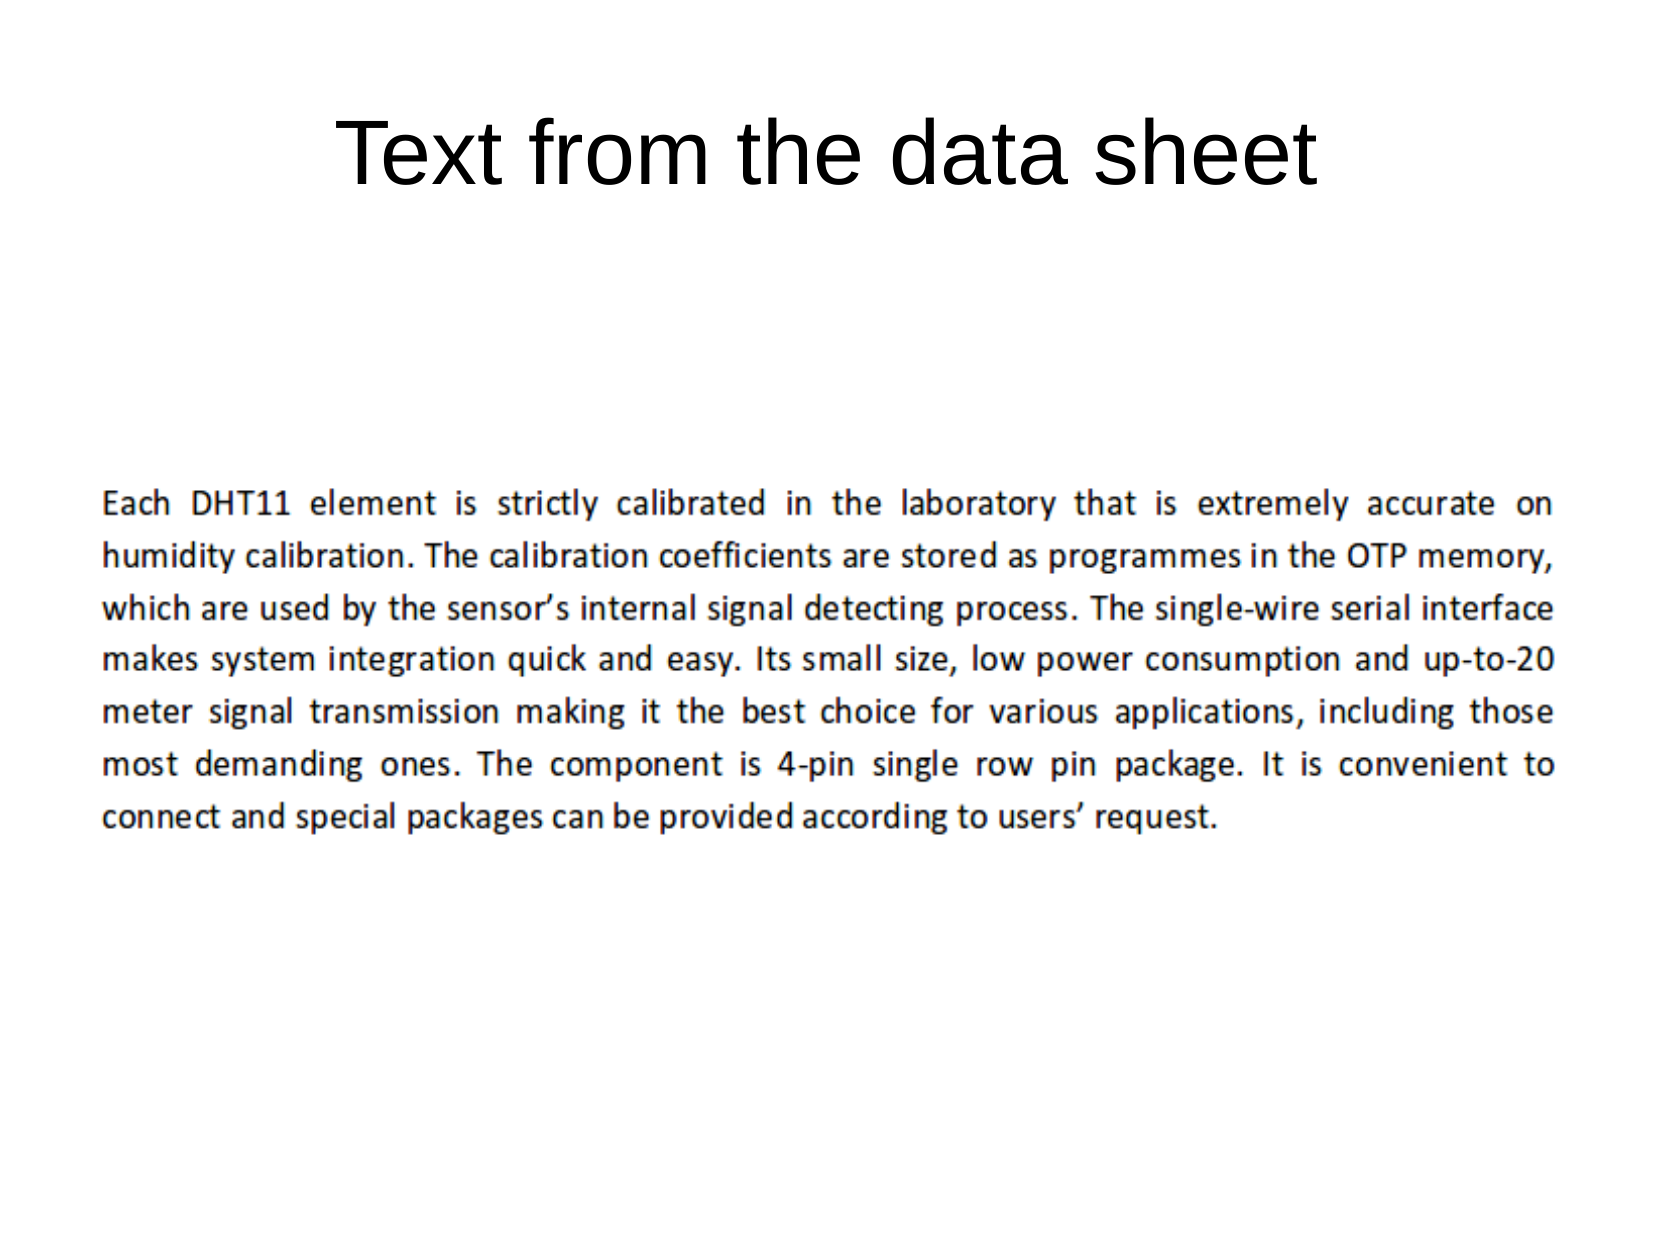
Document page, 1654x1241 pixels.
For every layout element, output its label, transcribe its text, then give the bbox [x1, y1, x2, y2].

title Text from the data sheet [82, 49, 1571, 257]
picture [84, 479, 1589, 856]
